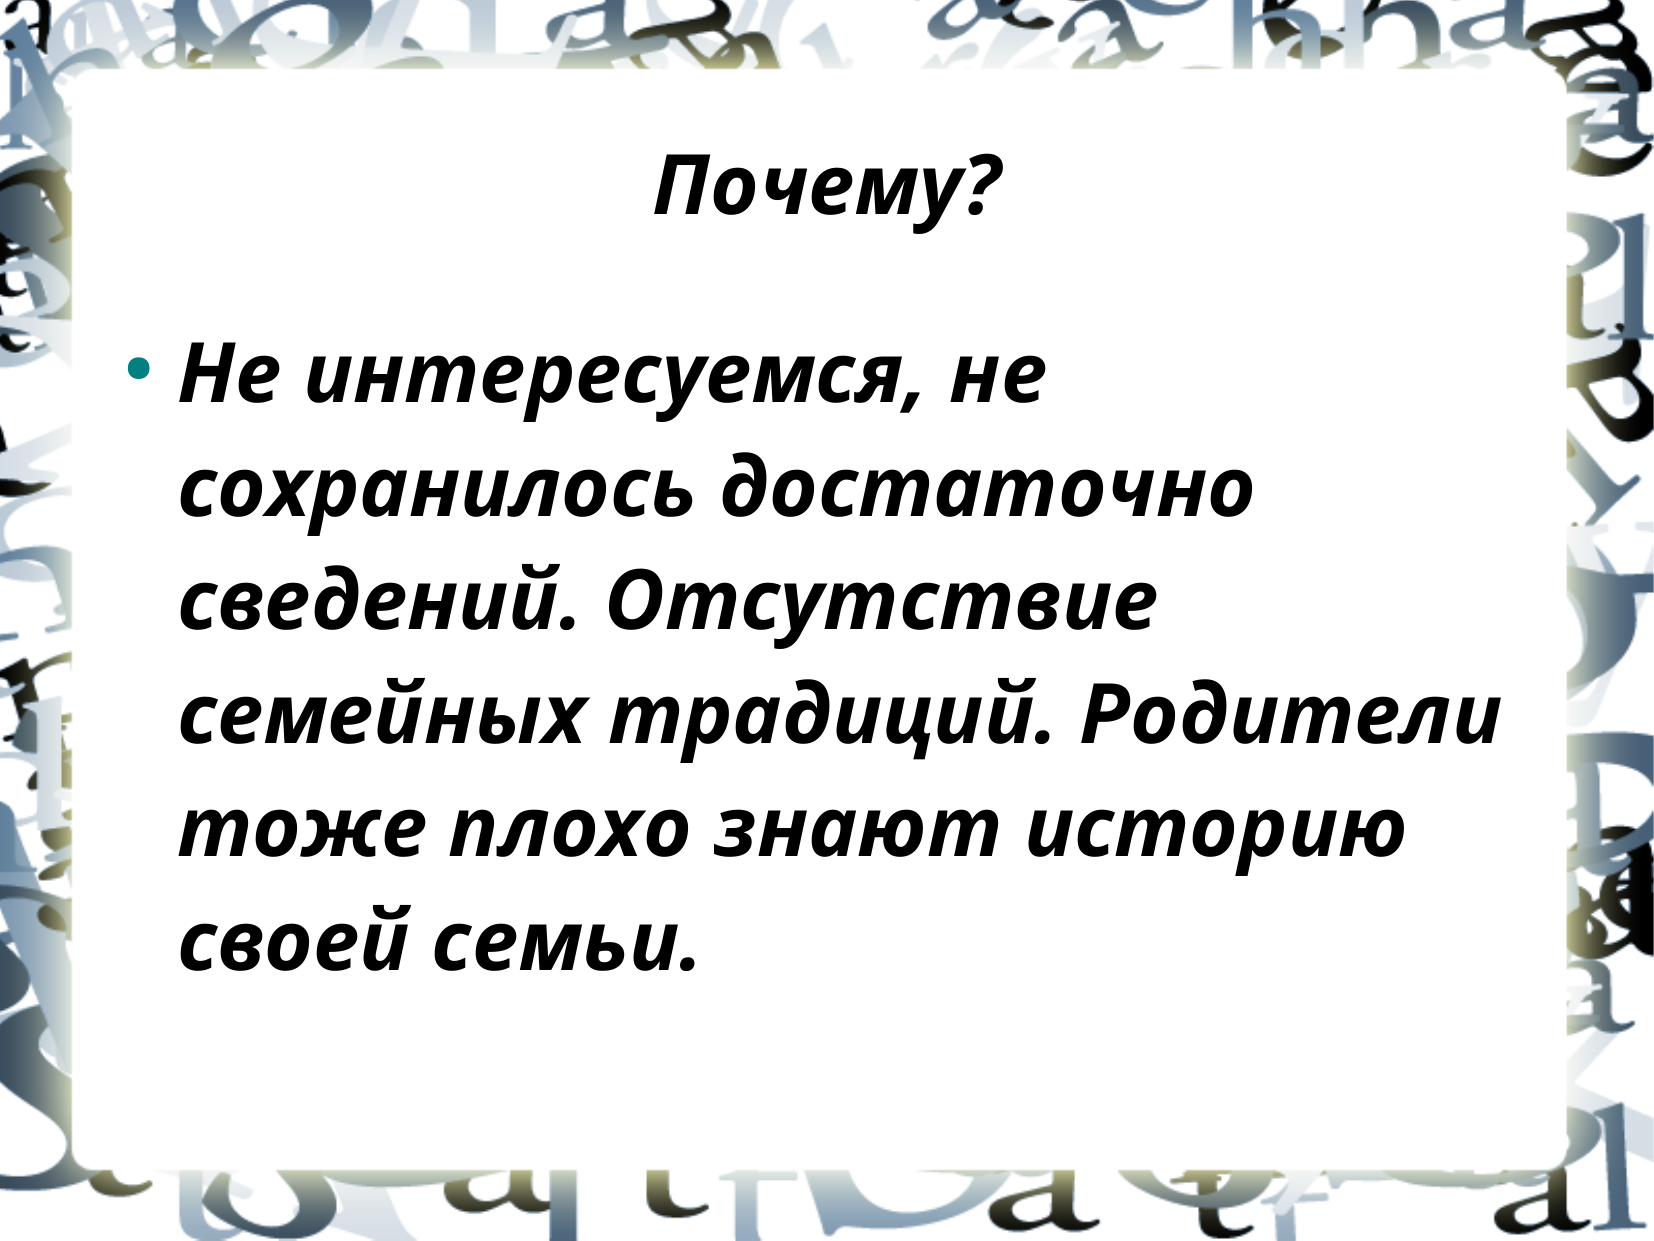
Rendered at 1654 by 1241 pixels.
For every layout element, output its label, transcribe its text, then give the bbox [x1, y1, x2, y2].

title Почему? [82, 78, 1571, 287]
list Не интересуемся, не сохранилось достаточно сведений. Отсутствие семейных традиций. Родители тоже плохо знают историю своей семьи. [106, 313, 1530, 1034]
picture [0, 0, 1654, 1241]
